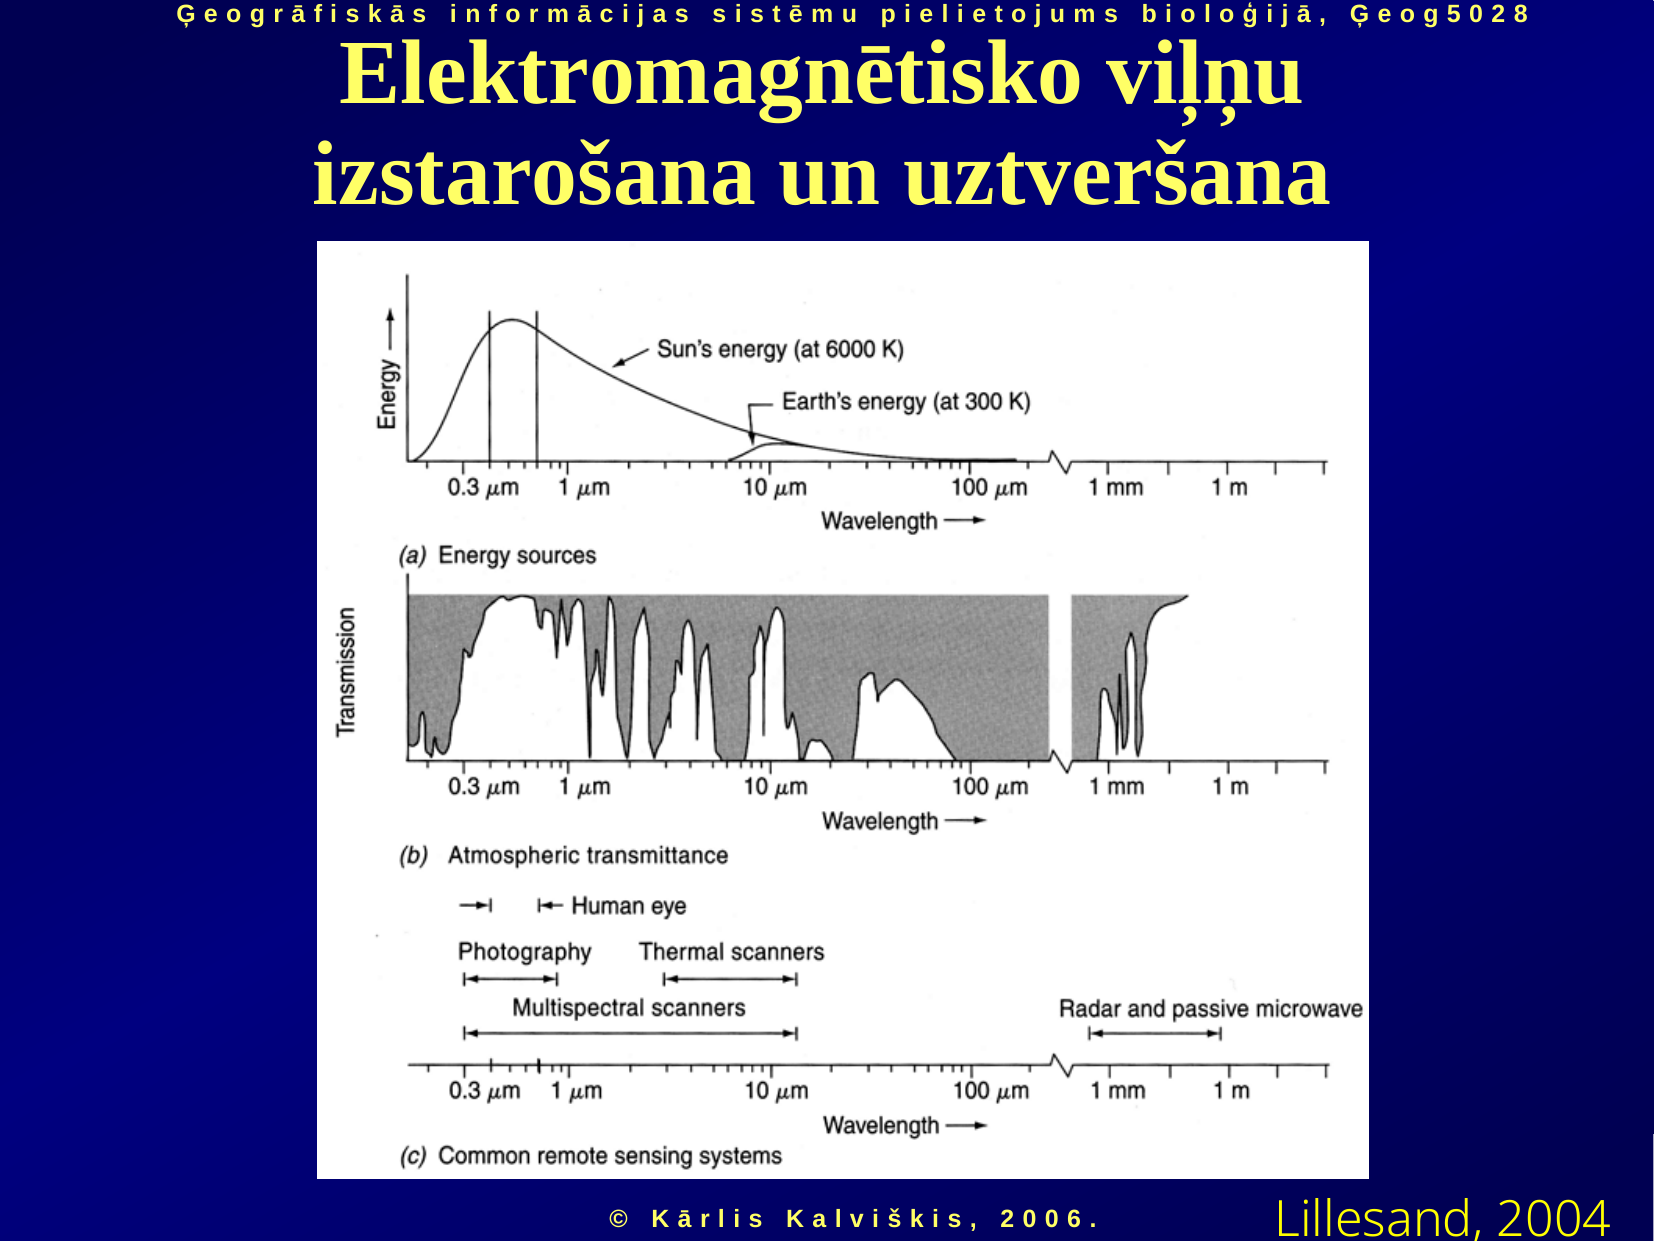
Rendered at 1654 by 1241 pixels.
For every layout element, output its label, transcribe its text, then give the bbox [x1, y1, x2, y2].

picture [317, 241, 1369, 1179]
title Elektromagnētisko viļņu izstarošana un uztveršana [117, 15, 1530, 231]
text_box Lillesand, 2004 [1225, 1182, 1654, 1241]
